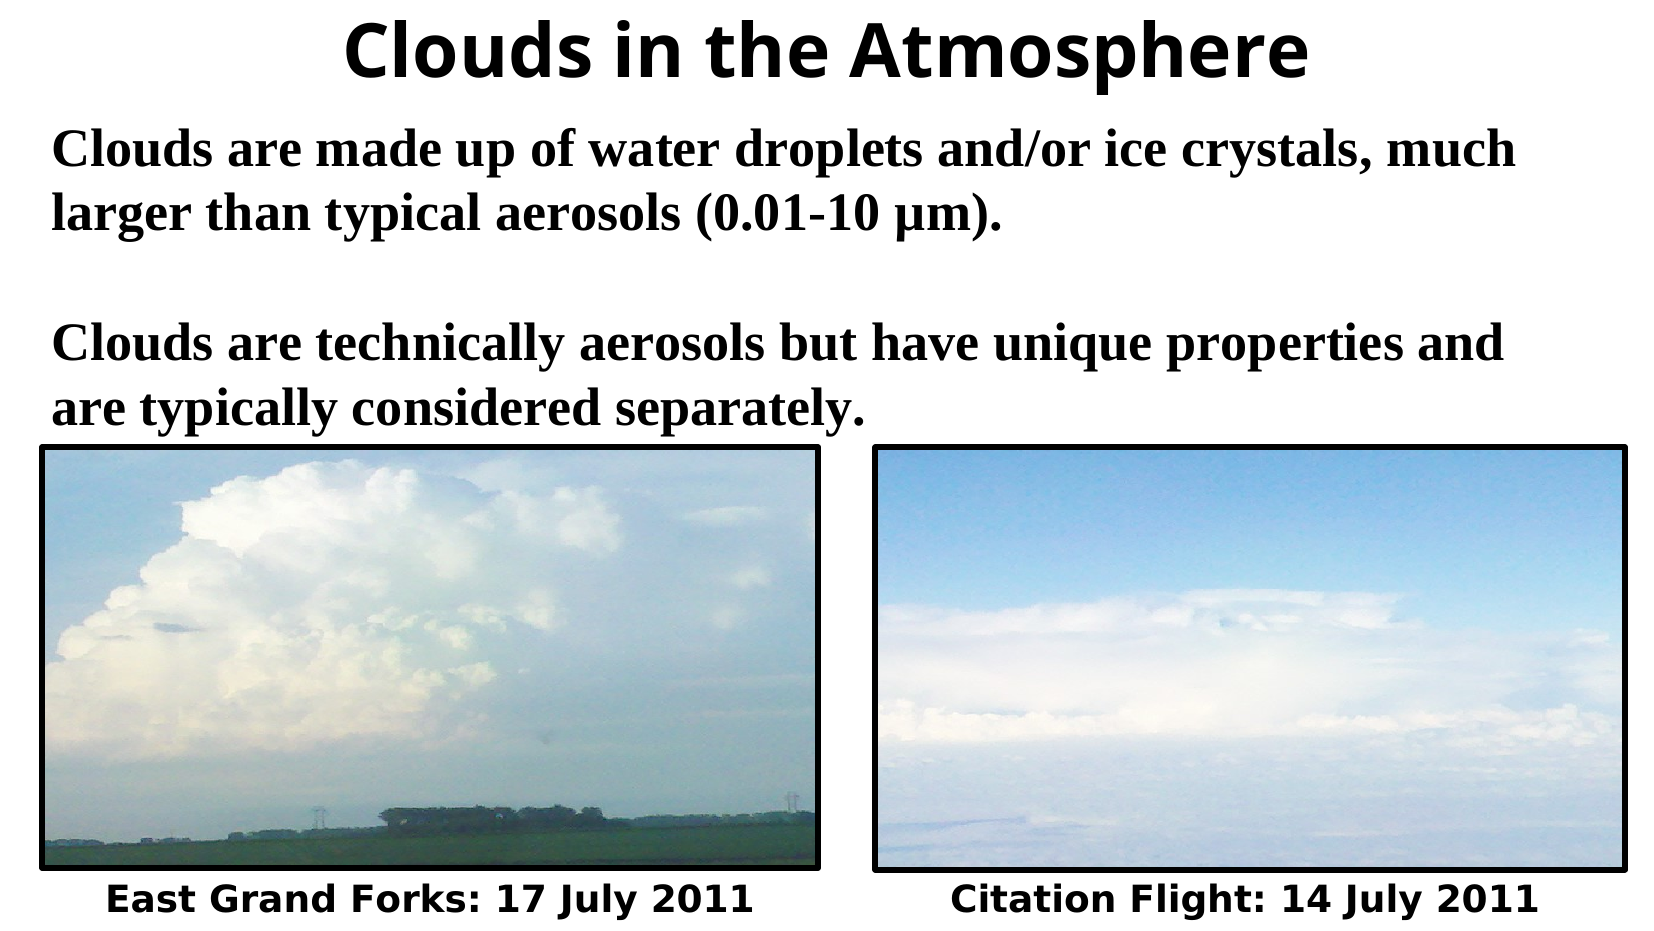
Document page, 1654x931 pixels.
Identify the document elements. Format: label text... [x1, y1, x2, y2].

picture [878, 450, 1622, 867]
text_box East Grand Forks: 17 July 2011 [45, 867, 816, 921]
title Clouds in the Atmosphere [0, 0, 1654, 106]
text_box Clouds are made up of water droplets and/or ice crystals, much larger than typical aerosols (0.01-10 µm). Clouds are technically aerosols but have unique properties and are typically considered separately. [36, 104, 1312, 931]
text_box Citation Flight: 14 July 2011 [868, 867, 1622, 921]
picture [45, 450, 816, 865]
